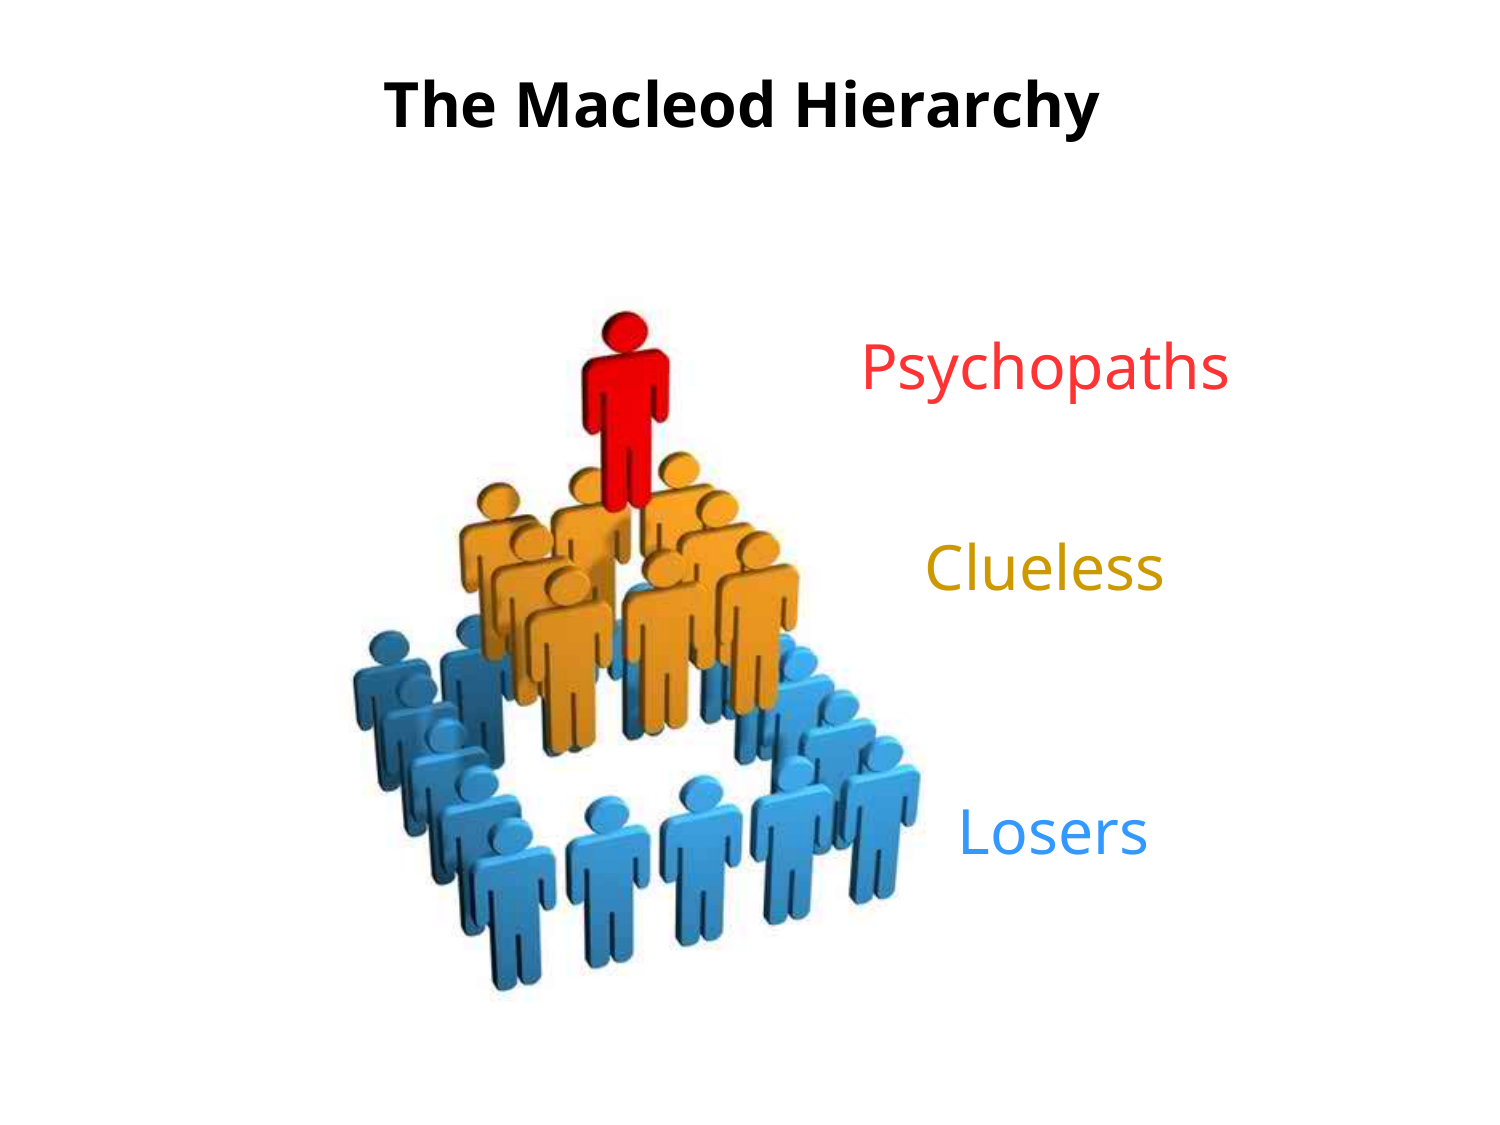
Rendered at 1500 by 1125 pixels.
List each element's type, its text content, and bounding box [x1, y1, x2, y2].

text_box Psychopaths [790, 326, 1301, 486]
text_box Clueless [790, 526, 1301, 687]
text_box Losers [790, 791, 1301, 951]
text_box The Macleod Hierarchy [120, 64, 1366, 224]
picture [285, 284, 1006, 1006]
